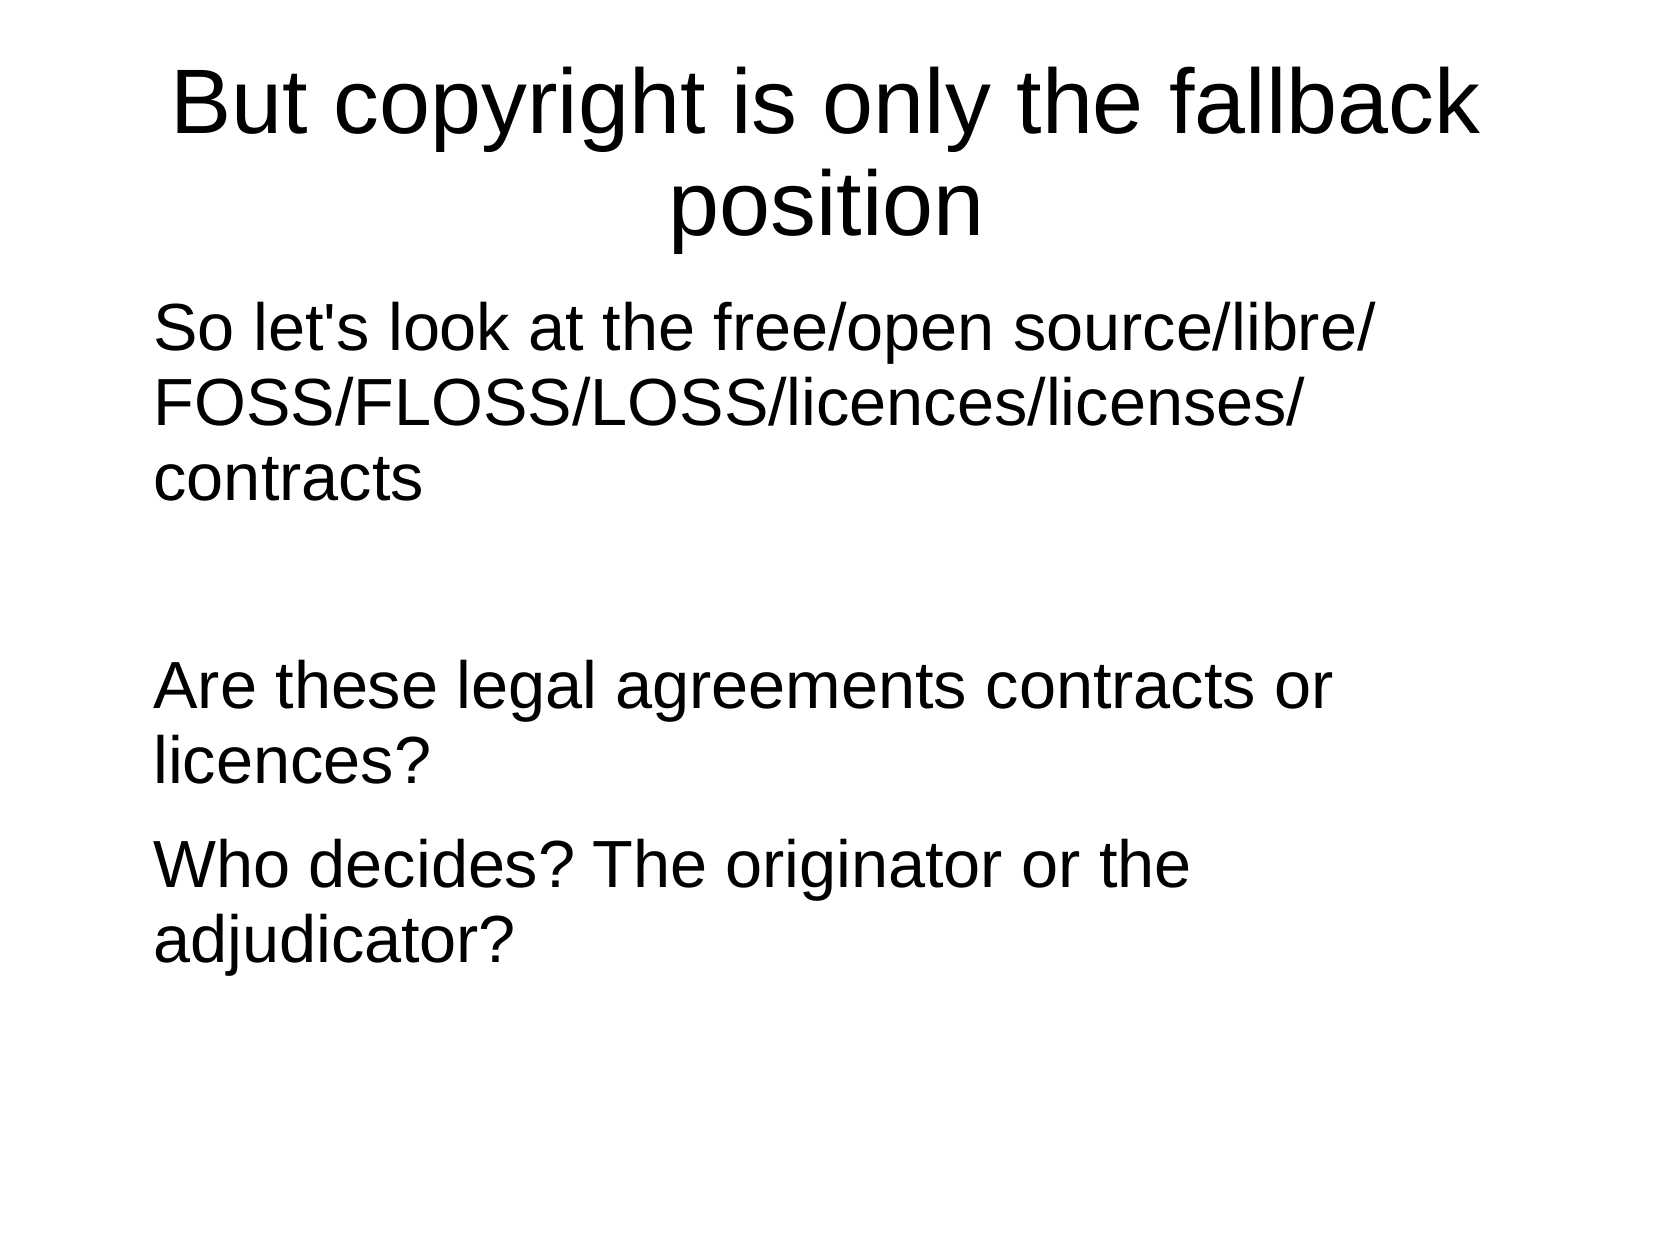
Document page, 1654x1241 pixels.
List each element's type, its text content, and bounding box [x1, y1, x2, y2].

title But copyright is only the fallback position [82, 49, 1571, 257]
list So let's look at the free/open source/libre/ FOSS/FLOSS/LOSS/licences/licenses/ contracts Are these legal agreements contracts or licences? Who decides? The originator or the adjudicator? [82, 290, 1538, 1010]
